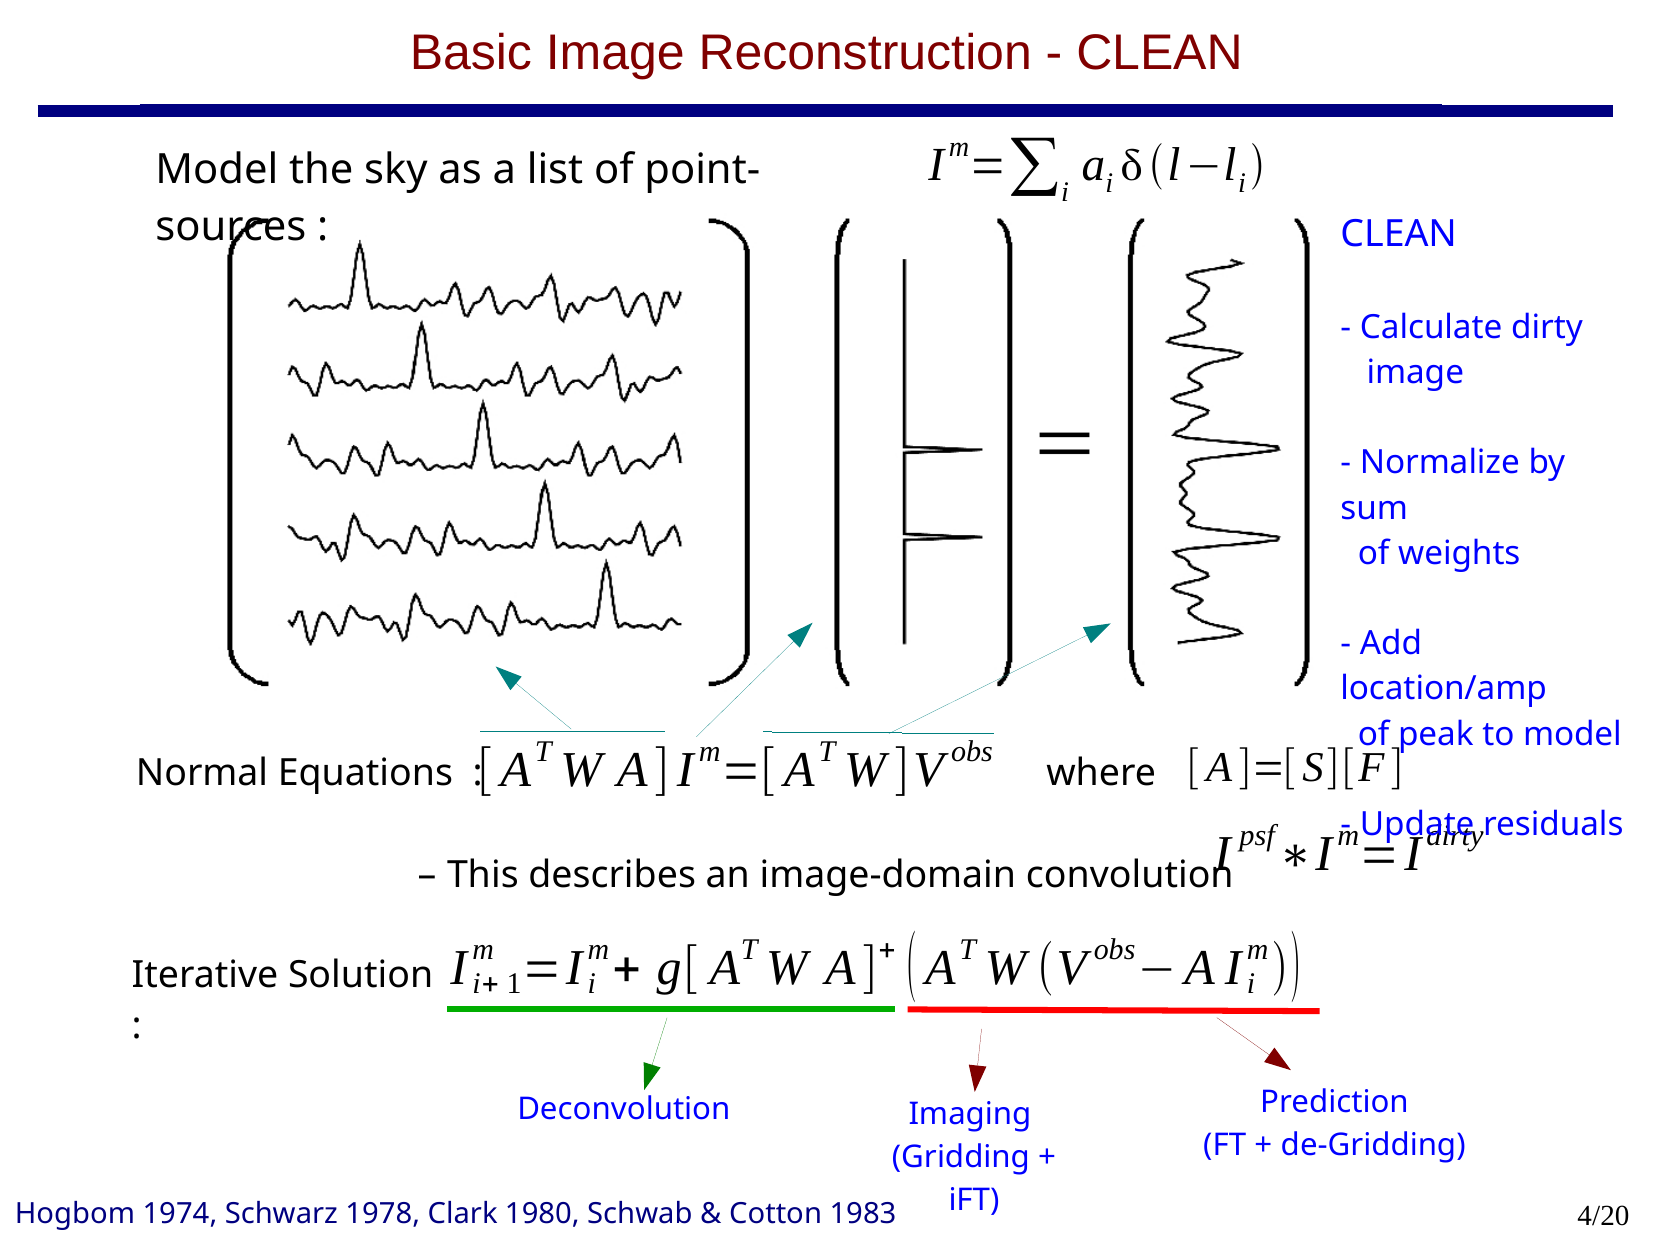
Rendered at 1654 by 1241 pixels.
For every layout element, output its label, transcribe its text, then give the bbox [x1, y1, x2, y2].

chart [913, 132, 1275, 208]
text_box Iterative Solution : [116, 940, 452, 1001]
text_box Imaging (Gridding + iFT) [847, 1083, 1101, 1175]
chart [1460, 819, 1469, 824]
text_box Model the sky as a list of point-sources : [140, 131, 915, 197]
title Basic Image Reconstruction - CLEAN [82, 15, 1571, 89]
chart [1365, 819, 1377, 833]
chart [1409, 819, 1419, 833]
text_box [348, 133, 1277, 210]
chart [1197, 819, 1496, 883]
text_box Prediction (FT + de-Gridding) [1175, 1071, 1494, 1180]
text_box Normal Equations : where – This describes an image-domain convolution [121, 738, 1408, 889]
text_box Hogbom 1974, Schwarz 1978, Clark 1980, Schwab & Cotton 1983 [0, 1185, 975, 1241]
picture [179, 133, 1398, 738]
chart [434, 927, 1314, 1006]
picture [1362, 729, 1372, 738]
text_box CLEAN - Calculate dirty image - Normalize by sum of weights - Add location/amp of peak to model - Update residuals [1325, 199, 1652, 705]
picture [181, 220, 194, 237]
chart [1430, 826, 1438, 833]
chart [1176, 744, 1413, 793]
text_box Deconvolution [497, 1078, 751, 1136]
chart [465, 736, 1005, 800]
chart [1390, 819, 1400, 833]
